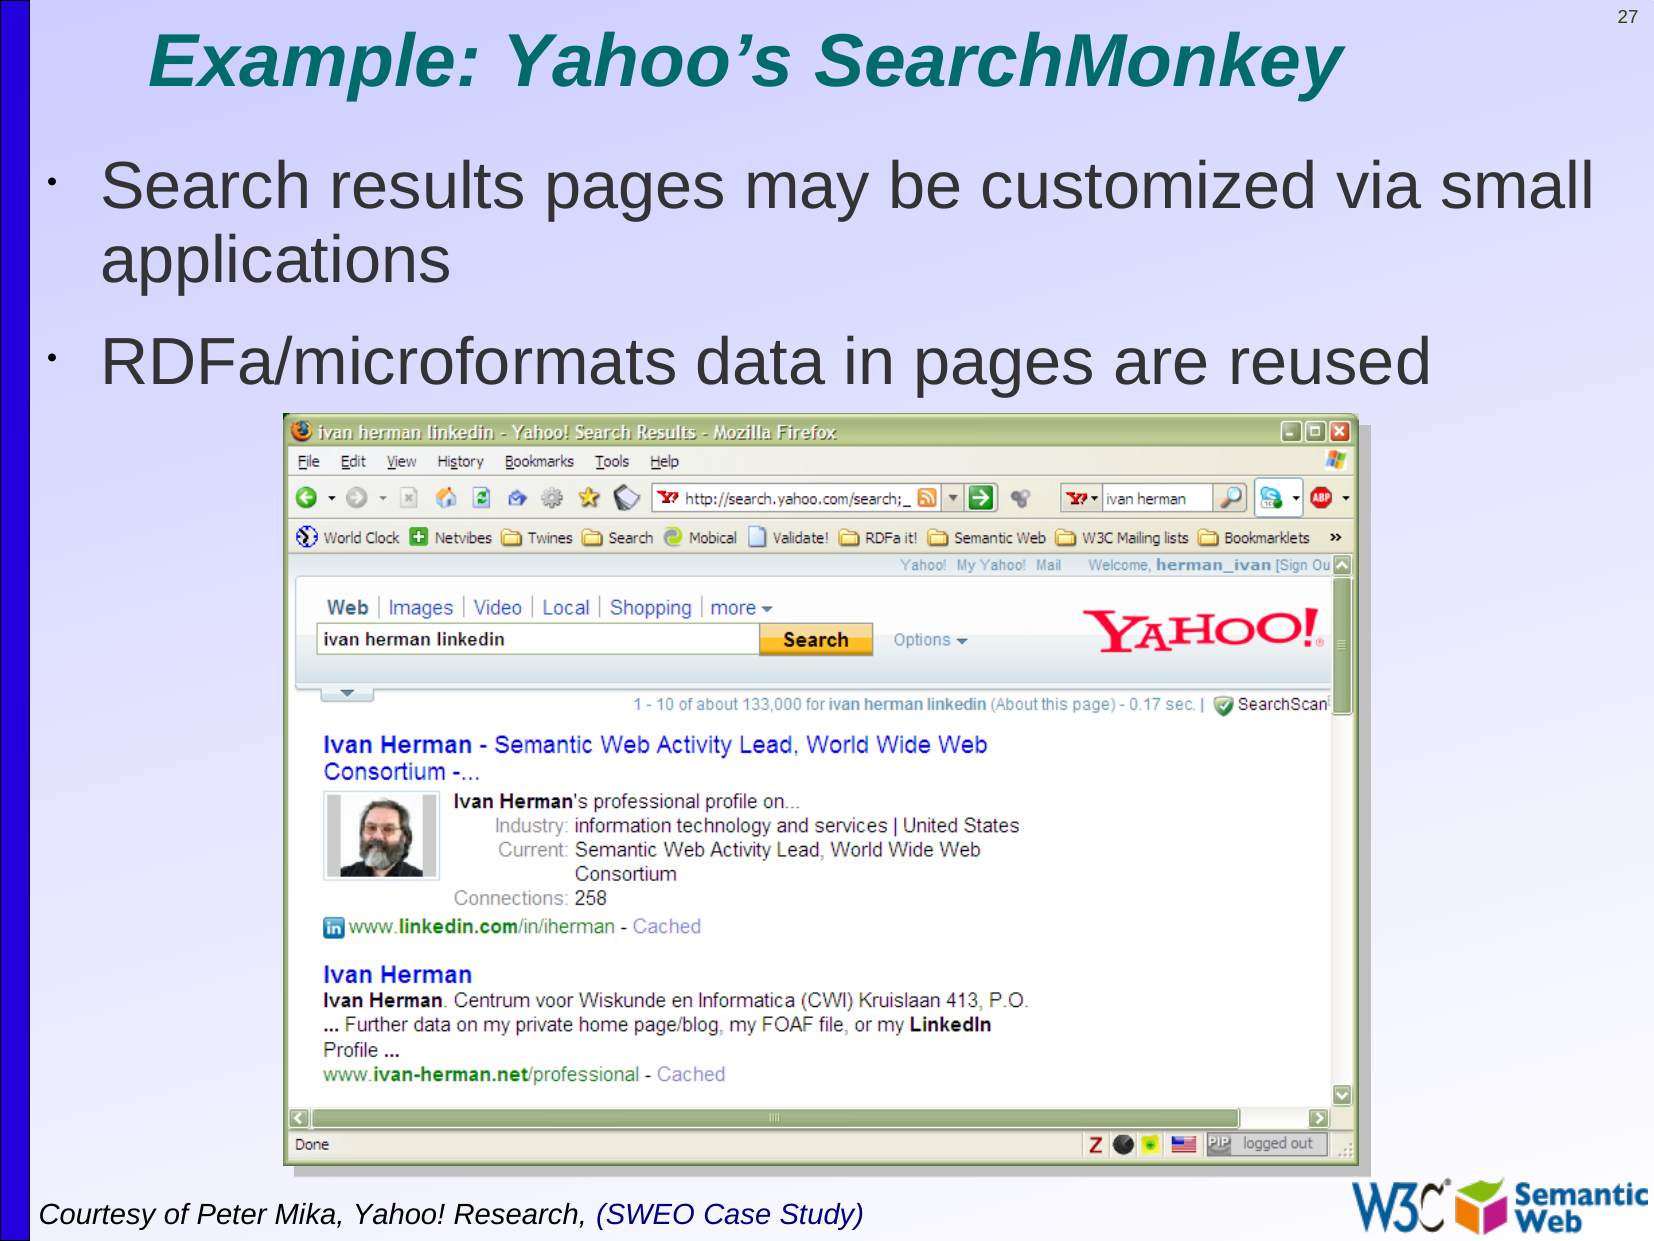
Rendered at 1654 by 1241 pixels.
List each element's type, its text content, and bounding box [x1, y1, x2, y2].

text_box Courtesy of Peter Mika, Yahoo! Research, (SWEO Case Study) [23, 1192, 1556, 1240]
picture [1352, 1175, 1648, 1235]
picture [283, 413, 1359, 1166]
title Example: Yahoo’s SearchMonkey [0, 0, 1493, 119]
list Search results pages may be customized via small applications RDFa/microformats data in pages are reused [29, 147, 1624, 399]
